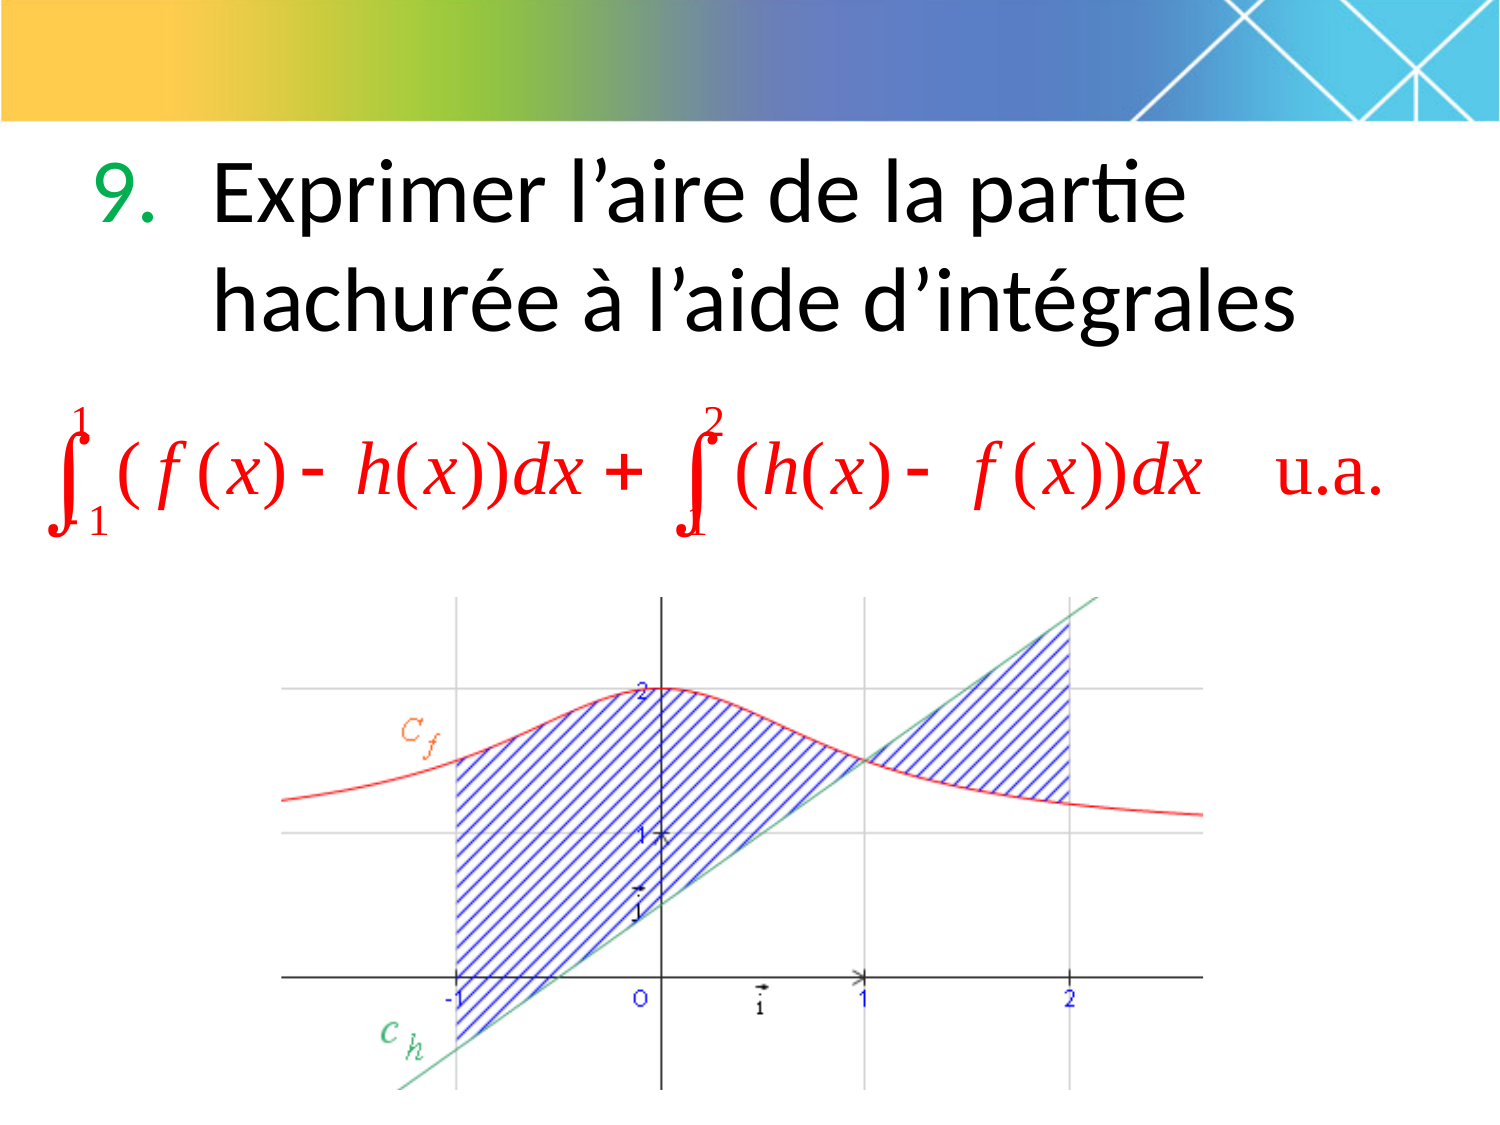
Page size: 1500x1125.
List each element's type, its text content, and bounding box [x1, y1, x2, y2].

title Exprimer l’aire de la partie hachurée à l’aide d’intégrales [75, 122, 1500, 358]
picture [0, 0, 1500, 123]
chart [23, 386, 1395, 552]
picture [281, 597, 1204, 1090]
